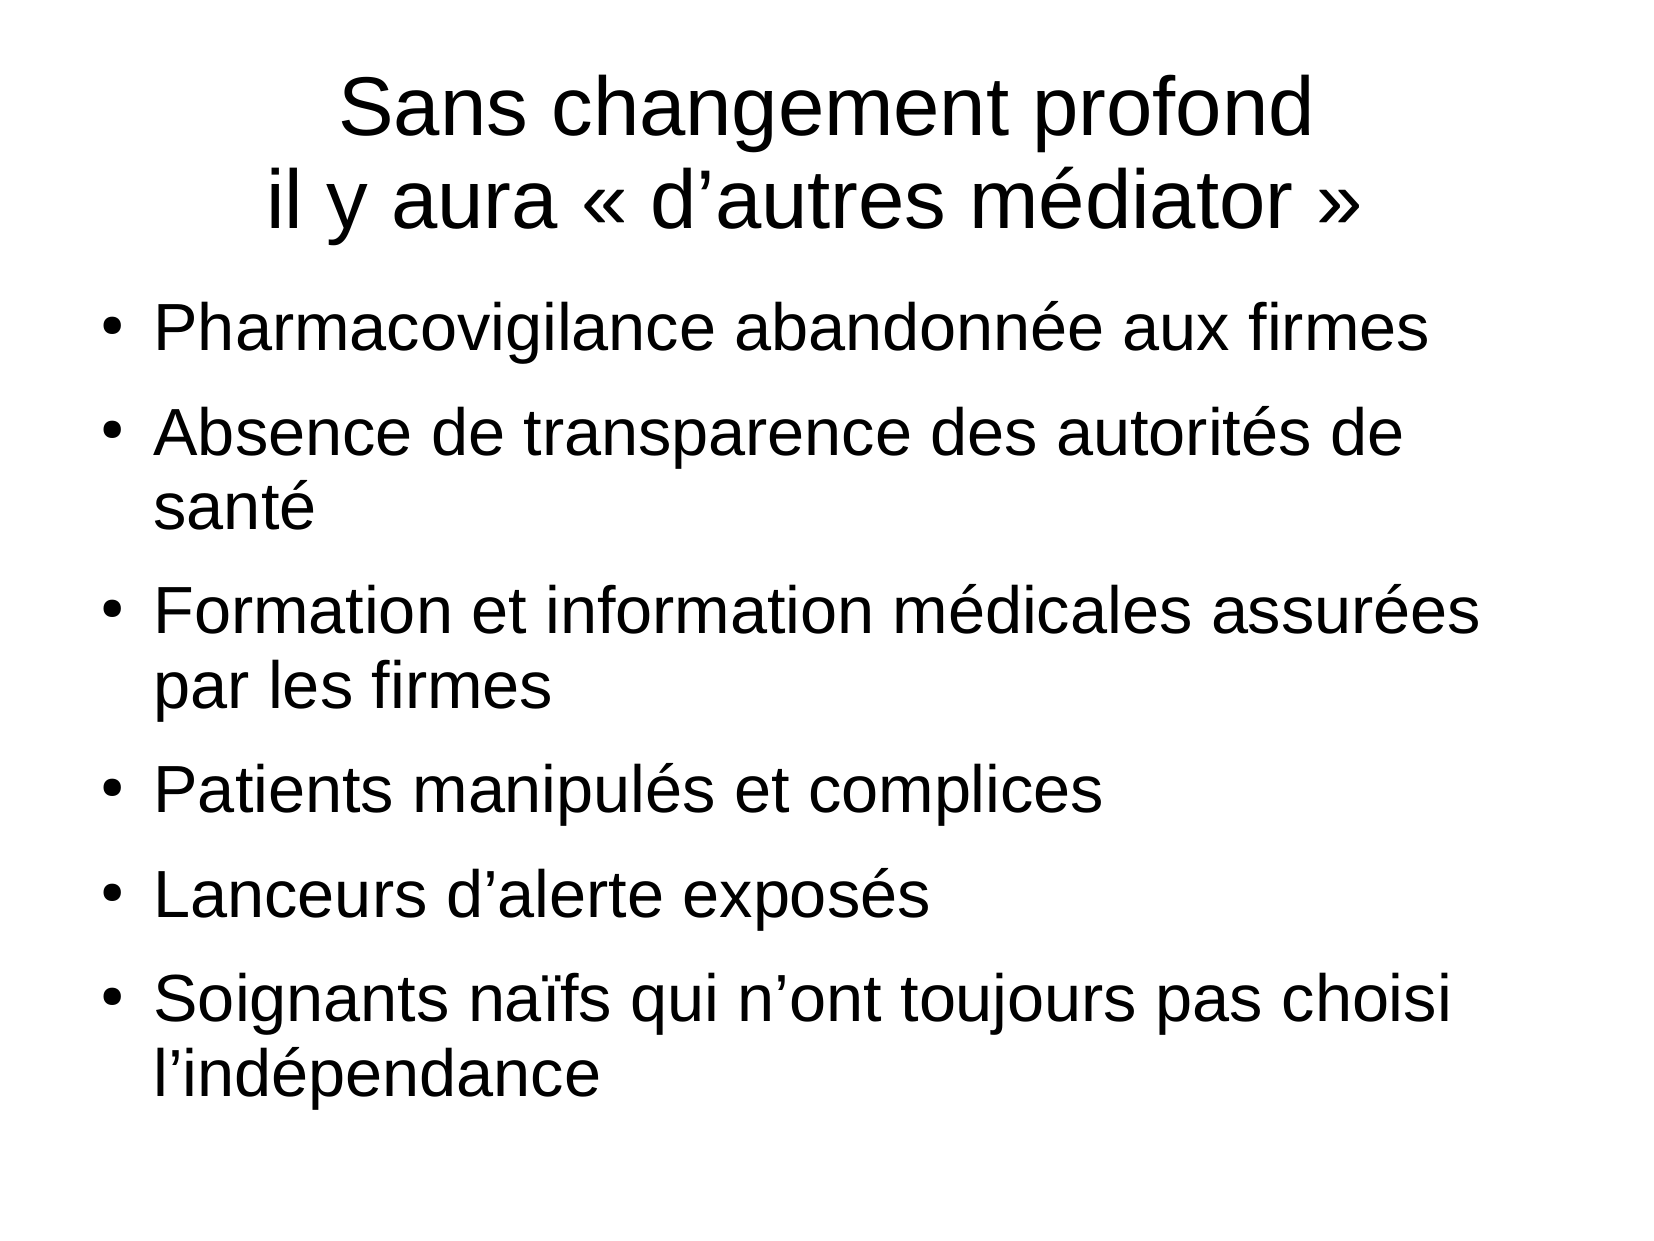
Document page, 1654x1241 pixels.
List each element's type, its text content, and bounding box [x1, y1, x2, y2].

title Sans changement profond il y aura « d’autres médiator » [82, 49, 1571, 257]
list Pharmacovigilance abandonnée aux firmes Absence de transparence des autorités de santé Formation et information médicales assurées par les firmes Patients manipulés et complices Lanceurs d’alerte exposés Soignants naïfs qui n’ont toujours pas choisi l’indépendance [82, 290, 1571, 1111]
